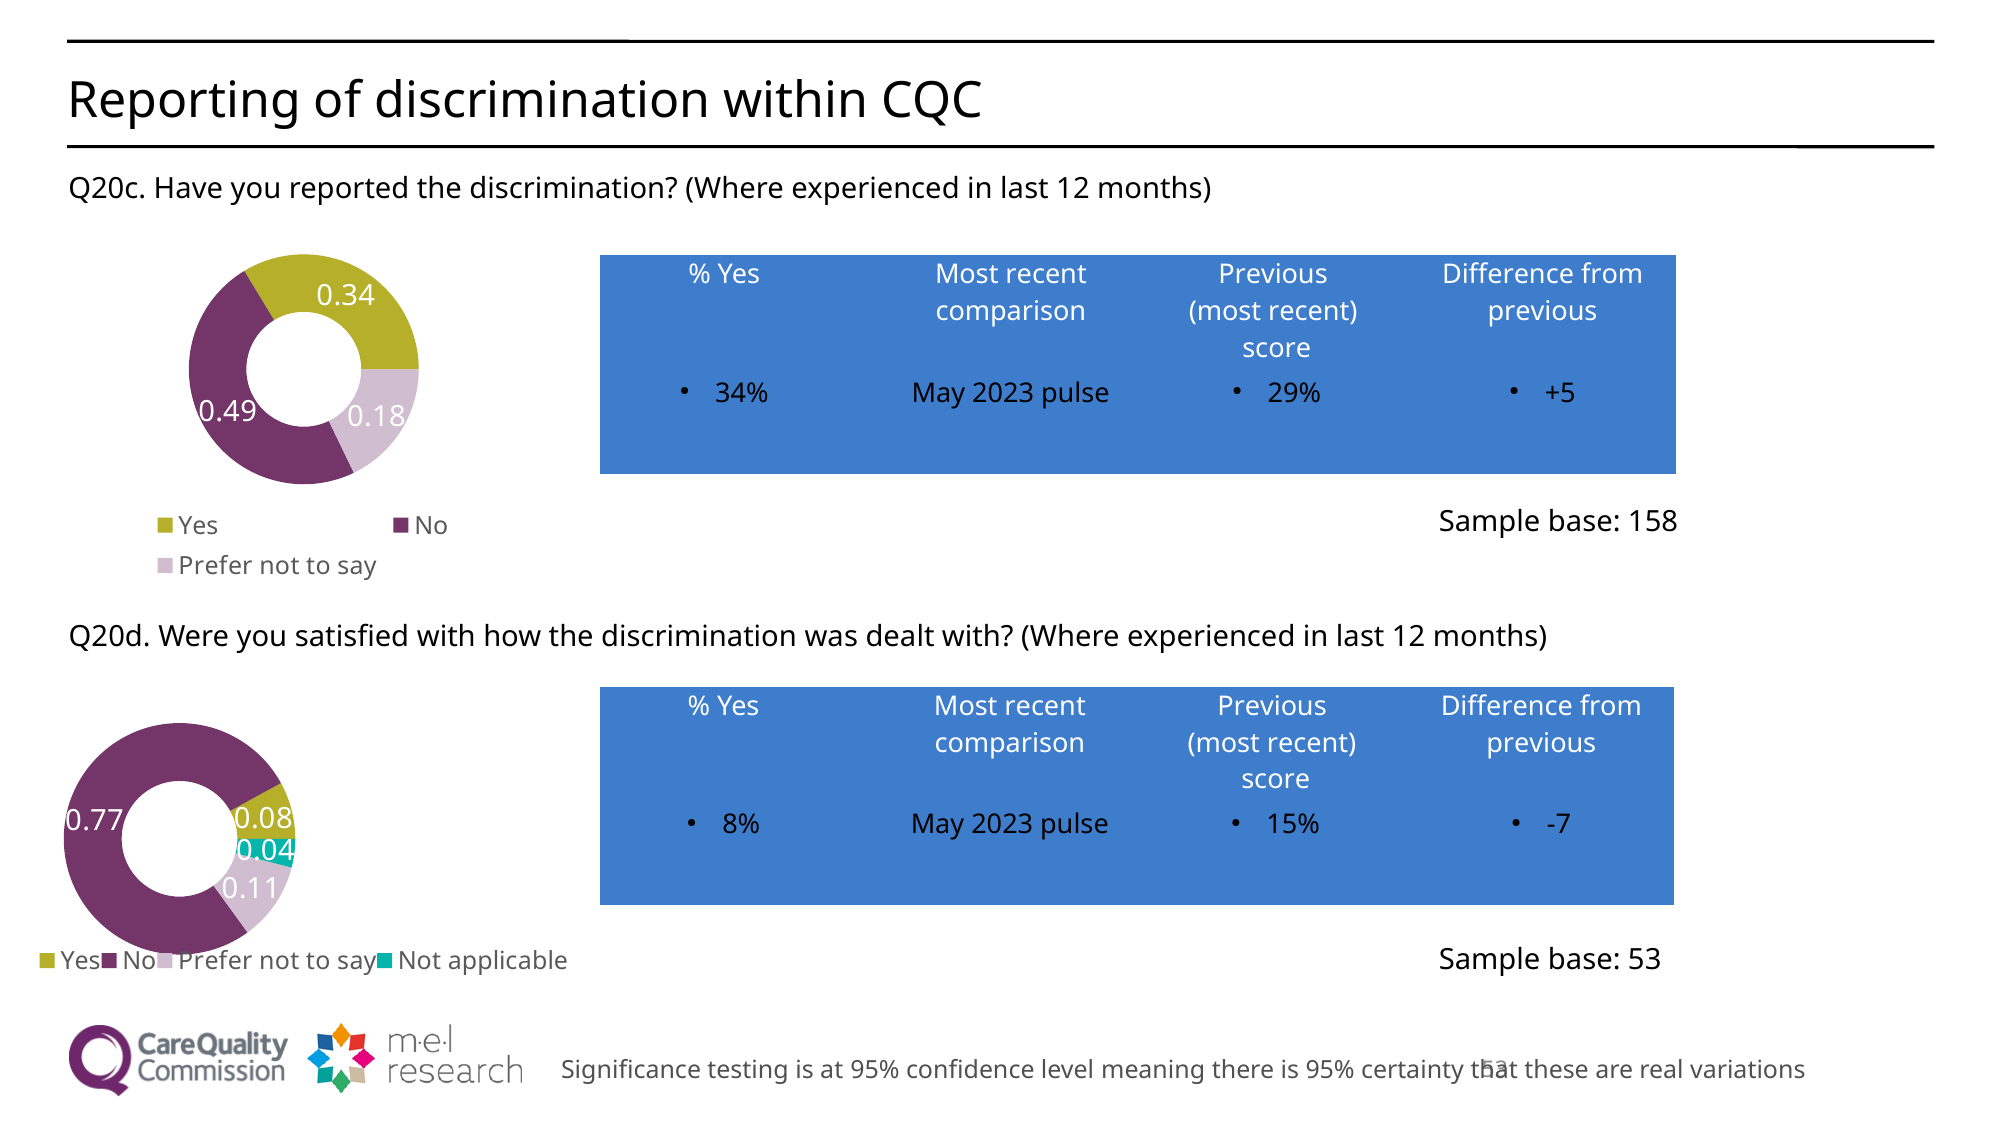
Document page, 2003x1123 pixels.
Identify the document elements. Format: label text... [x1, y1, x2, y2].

table_header Difference from previous [1410, 255, 1676, 373]
table_header Most recent comparison [877, 687, 1143, 805]
text_box Sample base: 158 [1423, 494, 1696, 546]
table_cell 15% [1143, 805, 1408, 905]
table_cell 29% [1144, 373, 1410, 474]
chart [39, 679, 569, 998]
text_box Significance testing is at 95% confidence level meaning there is 95% certainty that these are real variations [546, 1041, 1904, 1083]
table_cell -7 [1408, 805, 1674, 905]
table_cell +5 [1410, 373, 1676, 474]
table_header [847, 687, 877, 805]
table_header % Yes [600, 255, 848, 373]
table_cell [848, 373, 878, 474]
slide_number 53 [1466, 1039, 1934, 1100]
table_header Previous (most recent) score [1143, 687, 1408, 805]
text_box Sample base: 53 [1423, 932, 1696, 983]
table_cell May 2023 pulse [878, 373, 1144, 474]
table_cell 34% [600, 373, 848, 474]
text_box Q20d. Were you satisfied with how the discrimination was dealt with? (Where experienced in last 12 months) [69, 609, 1796, 652]
chart [48, 245, 559, 589]
table_cell May 2023 pulse [877, 805, 1143, 905]
picture [67, 1023, 291, 1099]
table_cell 8% [600, 805, 847, 905]
title Reporting of discrimination within CQC [67, 48, 1935, 136]
table_header Previous (most recent) score [1144, 255, 1410, 373]
table_header % Yes [600, 687, 847, 805]
table_header [848, 255, 878, 373]
table_cell [847, 805, 877, 905]
table_header Most recent comparison [878, 255, 1144, 373]
text_box Q20c. Have you reported the discrimination? (Where experienced in last 12 months) [68, 162, 1586, 204]
table_header Difference from previous [1408, 687, 1674, 805]
picture [307, 1023, 522, 1093]
